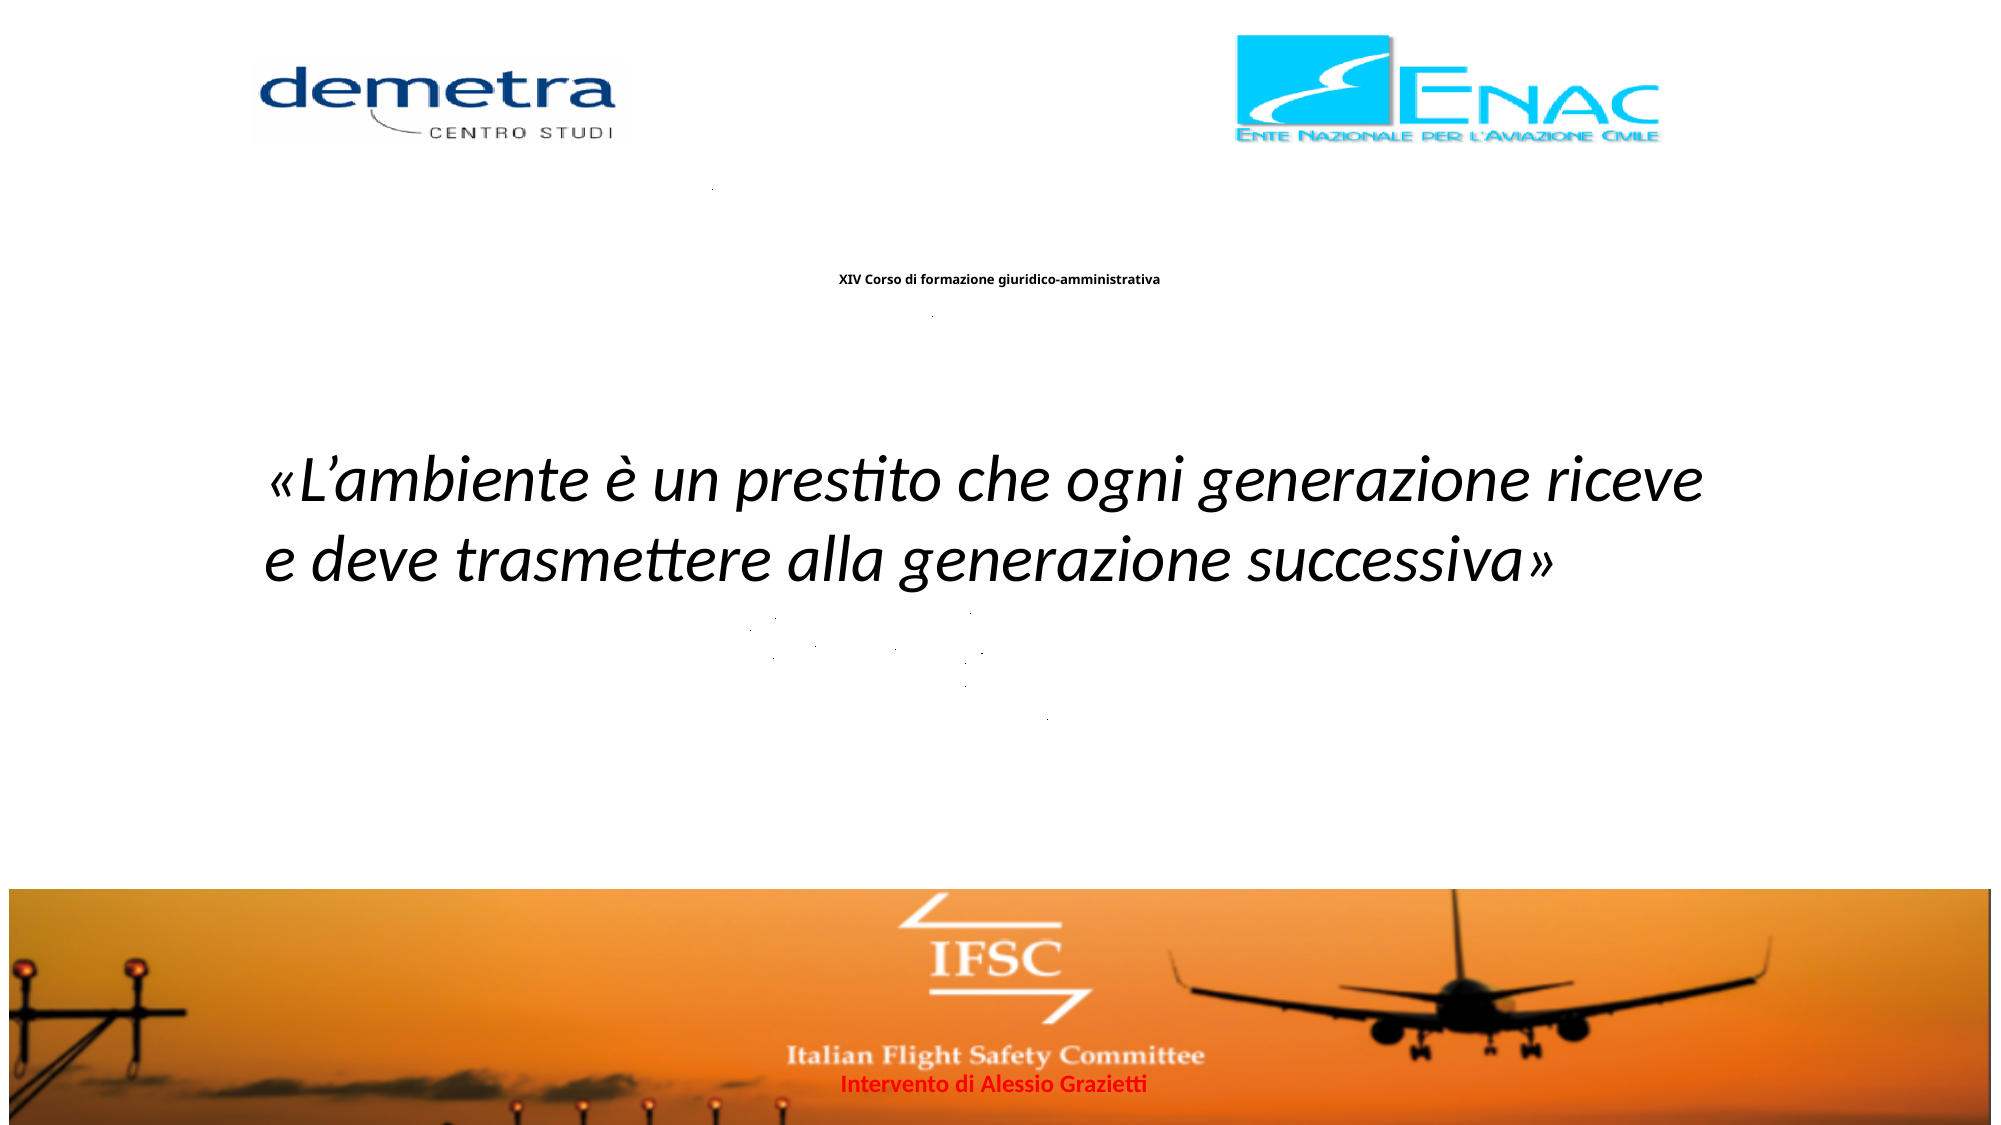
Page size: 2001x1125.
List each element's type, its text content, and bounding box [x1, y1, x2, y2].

subtitle Intervento di Alessio Grazietti [249, 1063, 1750, 1113]
picture [9, 889, 1991, 1125]
picture [210, 6, 1790, 183]
title XIV Corso di formazione giuridico-amministrativa [249, 256, 1750, 353]
text_box «L’ambiente è un prestito che ogni generazione riceve e deve trasmettere alla generazione successiva» [249, 427, 1752, 605]
